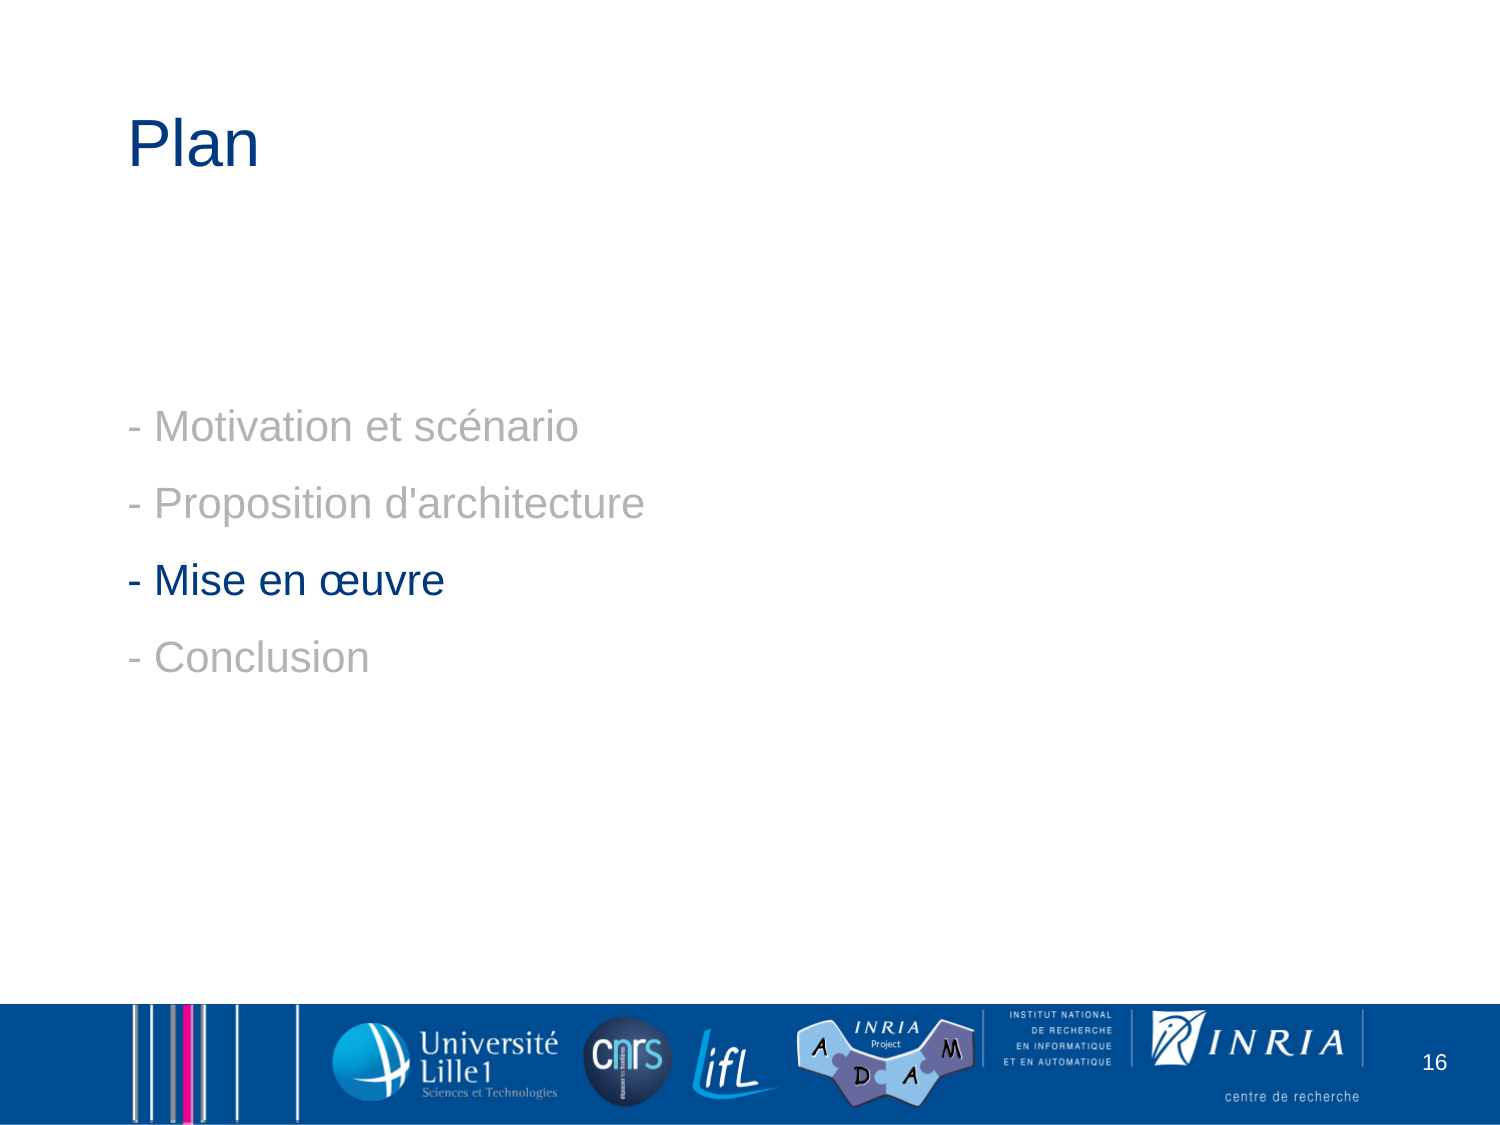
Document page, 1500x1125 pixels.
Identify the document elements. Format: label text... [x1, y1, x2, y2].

picture [0, 1004, 1500, 1125]
title Plan [112, 0, 1474, 188]
list - Motivation et scénario - Proposition d'architecture - Mise en œuvre - Conclusion [112, 390, 1476, 735]
